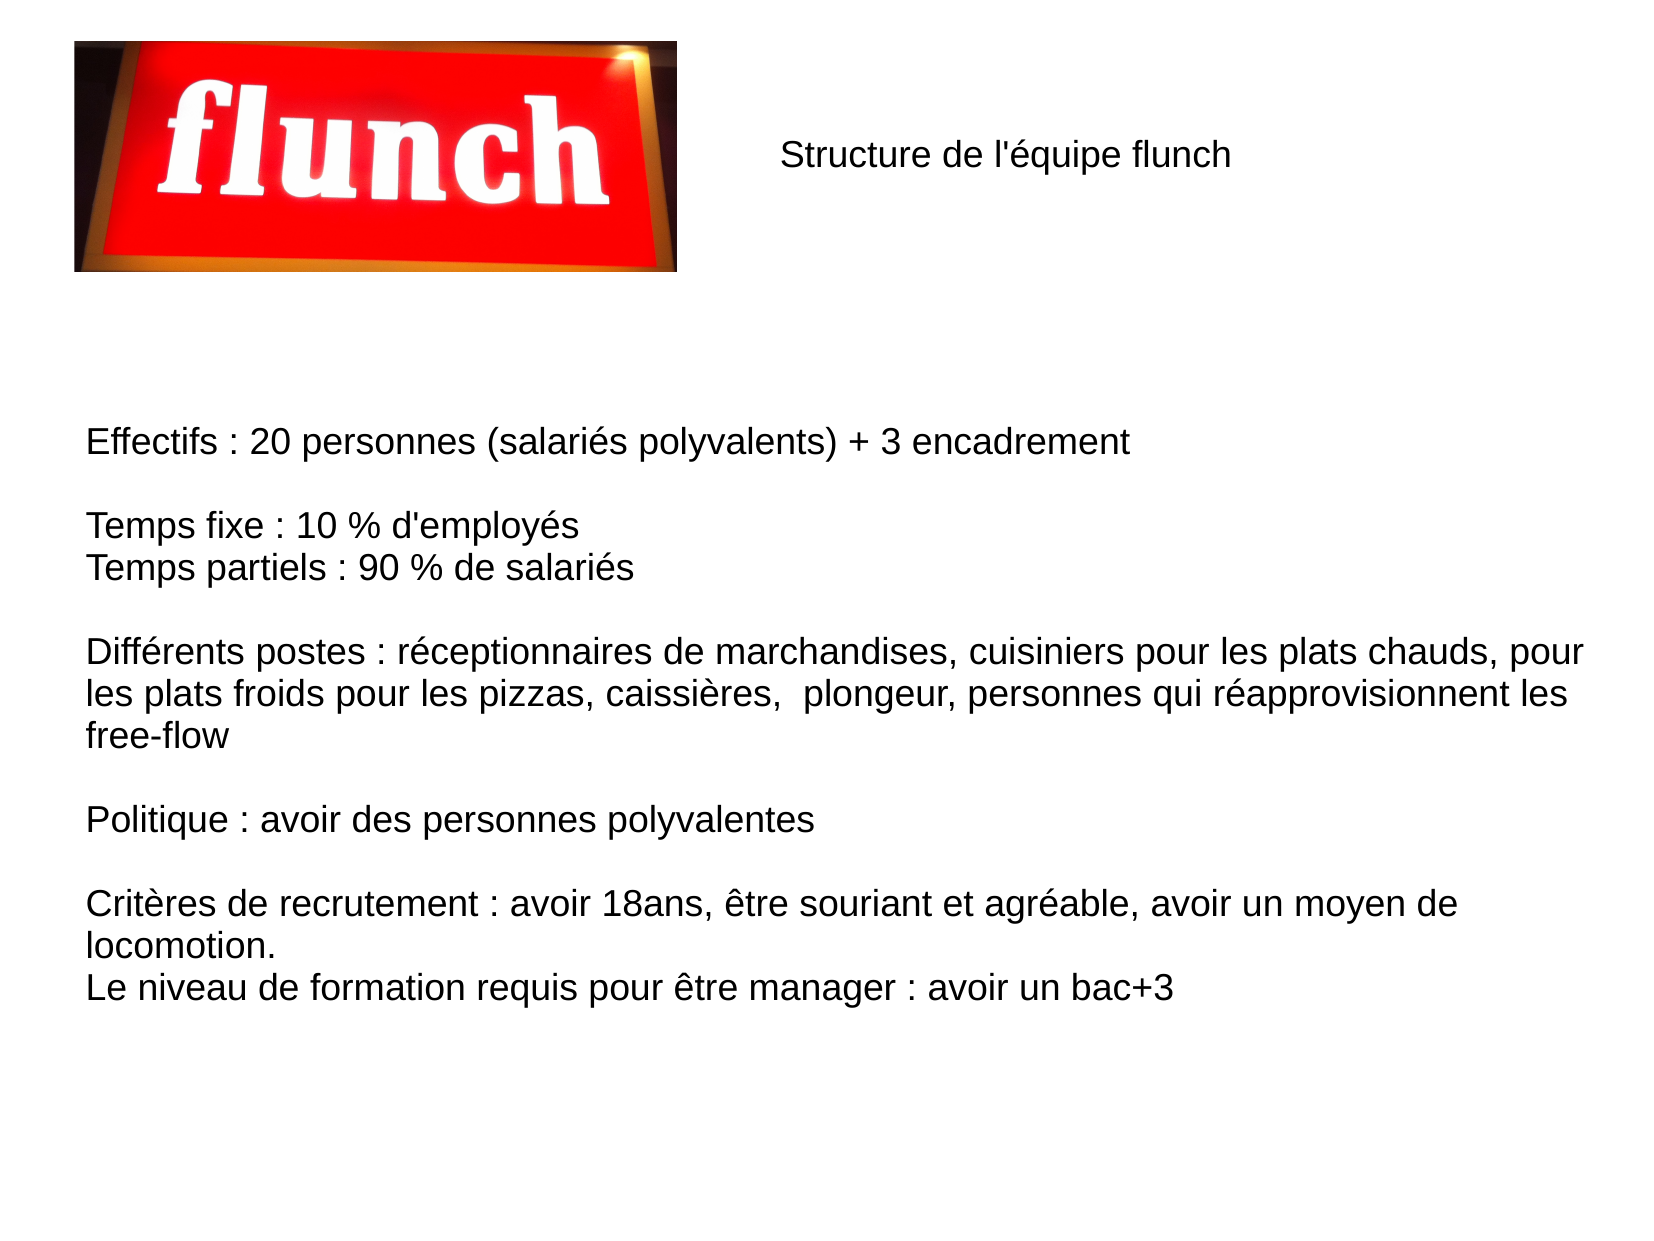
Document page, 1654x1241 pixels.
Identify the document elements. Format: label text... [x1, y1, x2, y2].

picture [74, 41, 677, 272]
text_box Effectifs : 20 personnes (salariés polyvalents) + 3 encadrement Temps fixe : 10 % d'employés Temps partiels : 90 % de salariés Différents postes : réceptionnaires de marchandises, cuisiniers pour les plats chauds, pour les plats froids pour les pizzas, caissières, plongeur, personnes qui réapprovisionnent les free-flow Politique : avoir des personnes polyvalentes Critères de recrutement : avoir 18ans, être souriant et agréable, avoir un moyen de locomotion. Le niveau de formation requis pour être manager : avoir un bac+3 [70, 413, 1608, 1038]
text_box Structure de l'équipe flunch [744, 125, 1261, 225]
